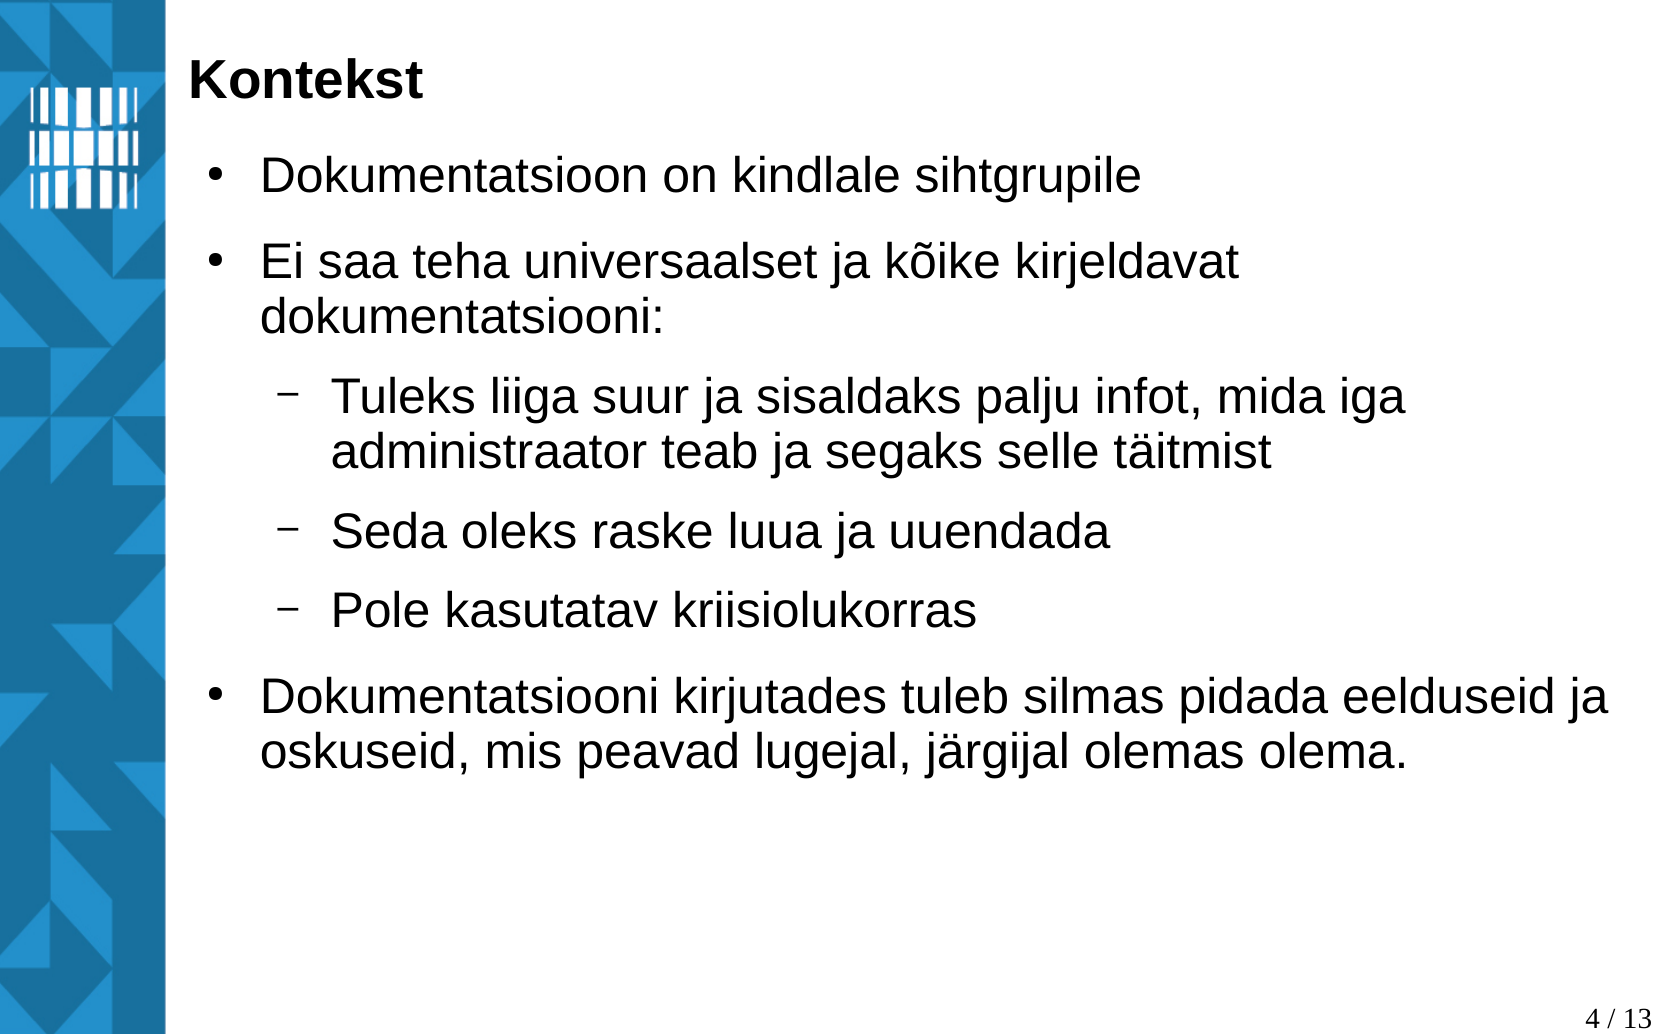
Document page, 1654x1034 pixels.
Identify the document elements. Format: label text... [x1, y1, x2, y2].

list Dokumentatsioon on kindlale sihtgrupile Ei saa teha universaalset ja kõike kirjeldavat dokumentatsiooni: Tuleks liiga suur ja sisaldaks palju infot, mida iga administraator teab ja segaks selle täitmist Seda oleks raske luua ja uuendada Pole kasutatav kriisiolukorras Dokumentatsiooni kirjutades tuleb silmas pidada eelduseid ja oskuseid, mis peavad lugejal, järgijal olemas olema. [188, 147, 1625, 891]
title Kontekst [188, 28, 1602, 131]
